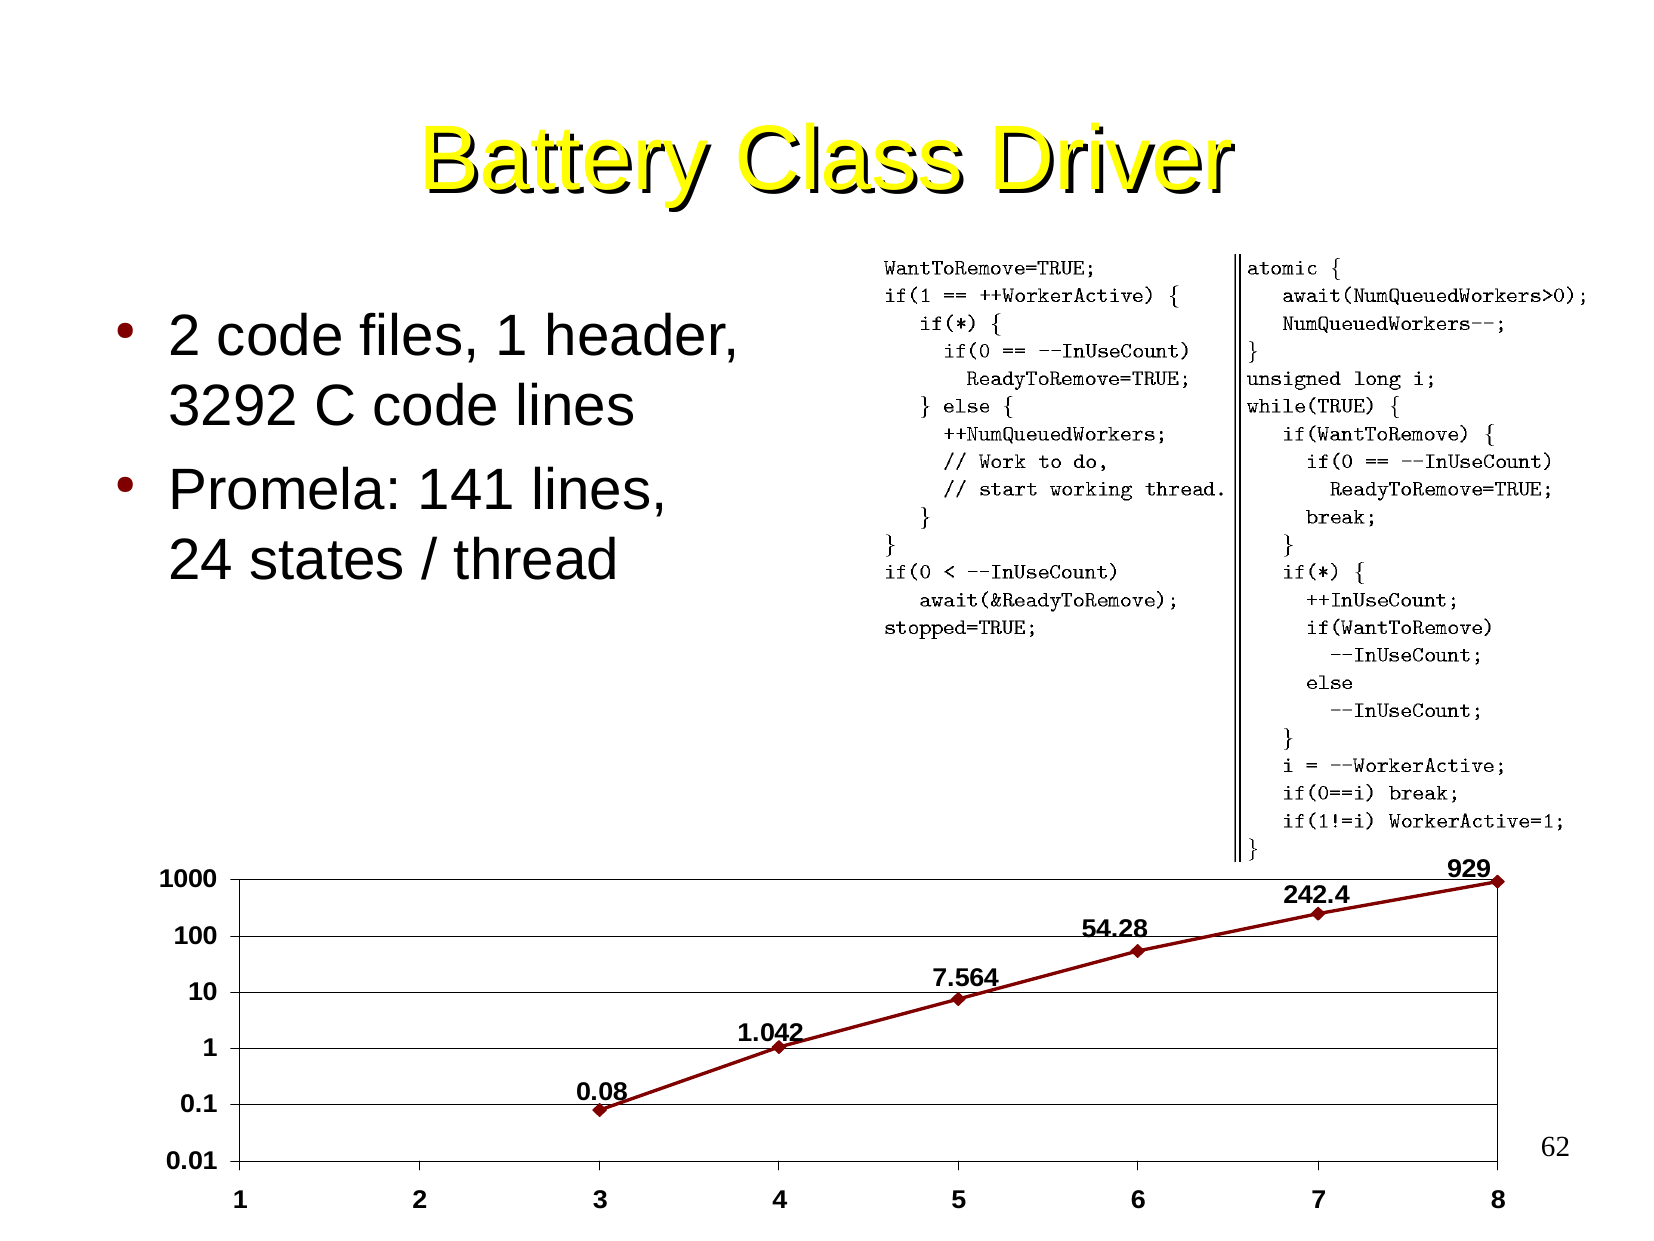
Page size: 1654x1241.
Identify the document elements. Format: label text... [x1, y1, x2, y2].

picture [881, 254, 1585, 862]
title Battery Class Driver [82, 49, 1571, 257]
chart [137, 841, 1526, 1241]
list 2 code files, 1 header, 3292 C code lines Promela: 141 lines, 24 states / thread [82, 289, 813, 855]
